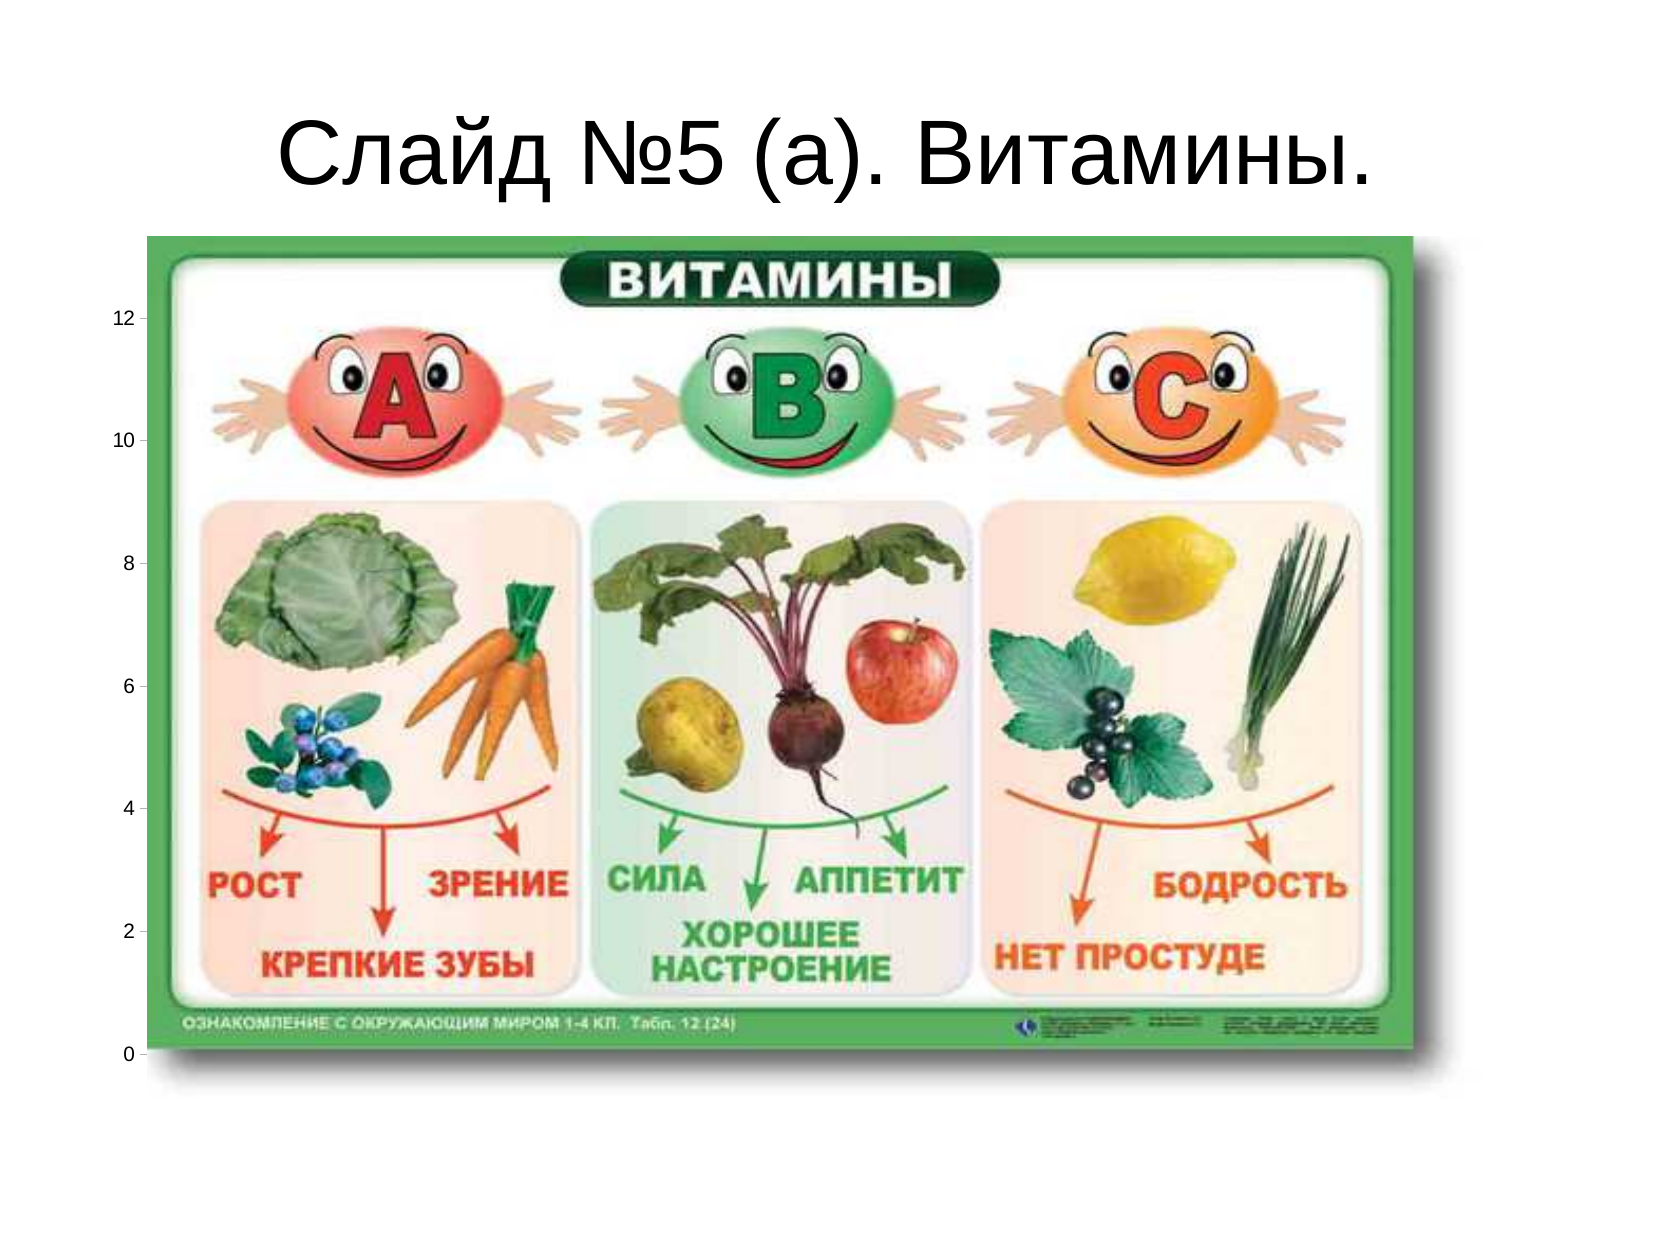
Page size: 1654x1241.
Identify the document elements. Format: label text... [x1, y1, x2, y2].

picture [147, 236, 1625, 1182]
chart [82, 290, 147, 1109]
title Слайд №5 (а). Витамины. [82, 49, 1571, 257]
